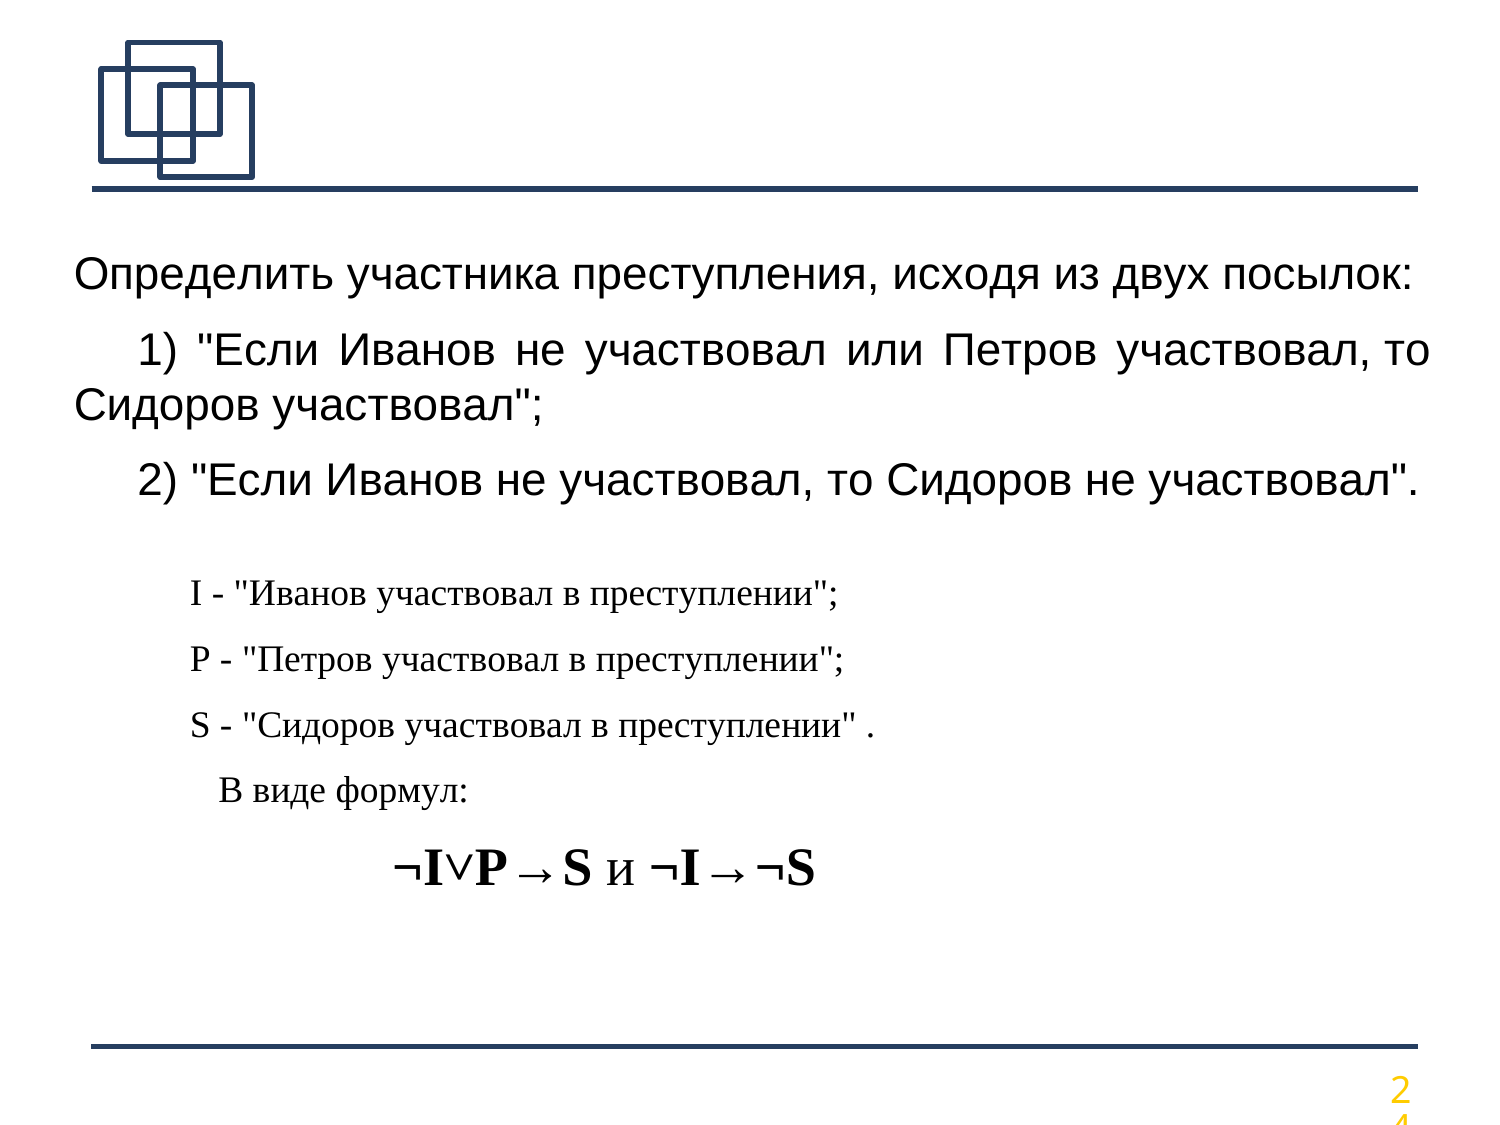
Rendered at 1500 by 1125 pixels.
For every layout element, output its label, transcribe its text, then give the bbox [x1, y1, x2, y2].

text_box I - "Иванов участвовал в преступлении"; P - "Петров участвовал в преступлении"; S - "Сидоров участвовал в преступлении" . В виде формул: ¬I˅P→S и ¬I→¬S [175, 561, 1034, 904]
text_box Определить участника преступления, исходя из двух посылок: 1) "Если Иванов не участвовал или Петров участвовал, то Сидоров участвовал"; 2) "Если Иванов не участвовал, то Сидоров не участвовал". [59, 236, 1447, 621]
